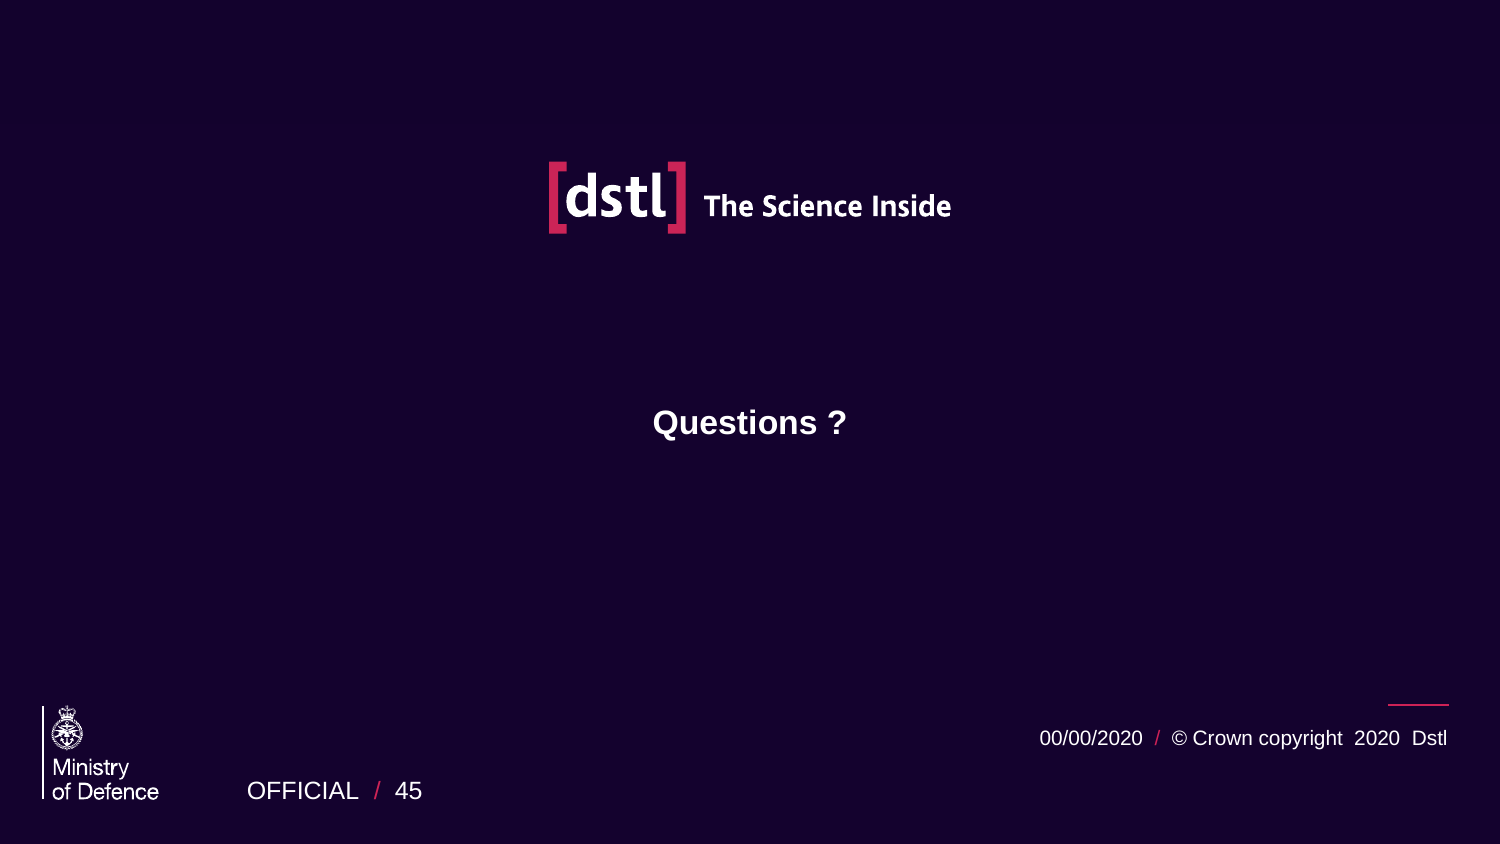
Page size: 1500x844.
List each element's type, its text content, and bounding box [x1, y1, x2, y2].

title Questions ? [0, 339, 1500, 490]
text_box OFFICIAL / 45 [232, 767, 1459, 812]
